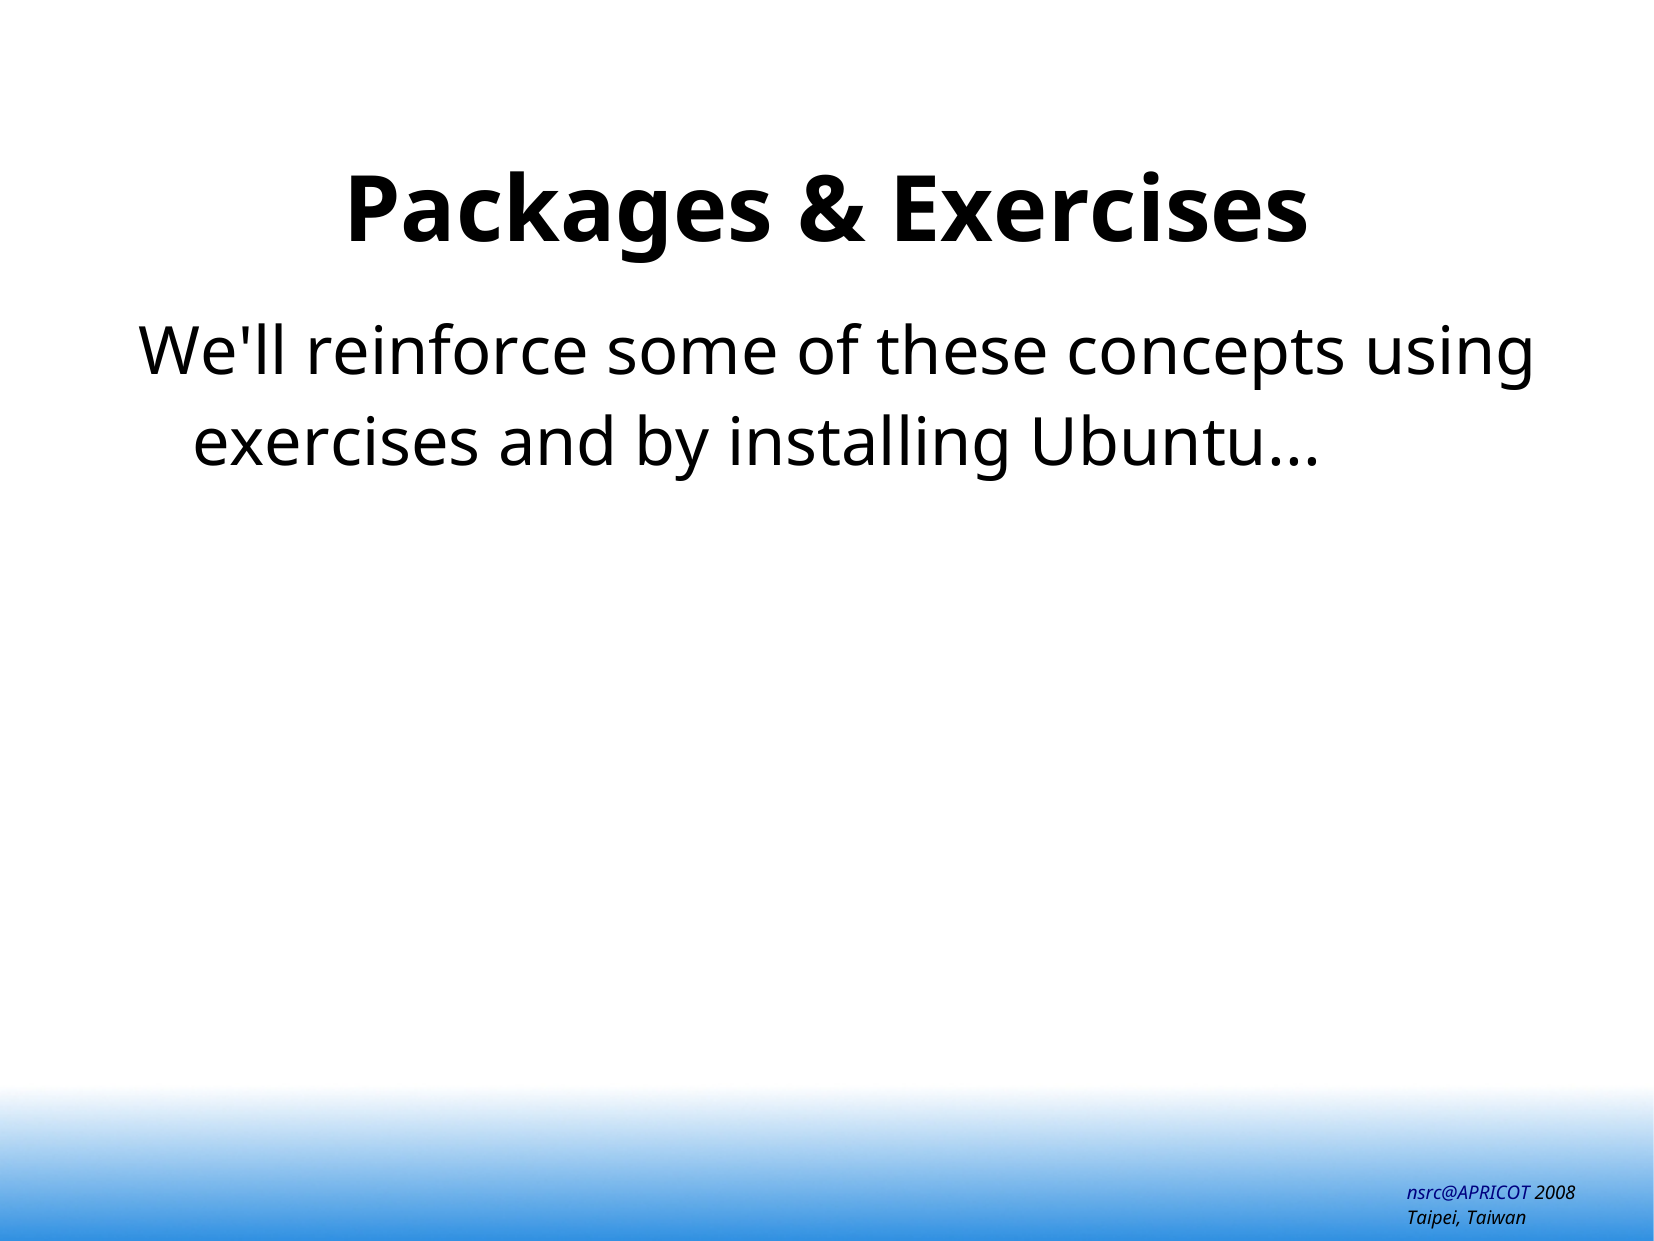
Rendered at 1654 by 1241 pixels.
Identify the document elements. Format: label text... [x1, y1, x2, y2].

list We'll reinforce some of these concepts using exercises and by installing Ubuntu... [121, 303, 1573, 1066]
picture [0, 1083, 1654, 1241]
title Packages & Exercises [121, 102, 1534, 303]
